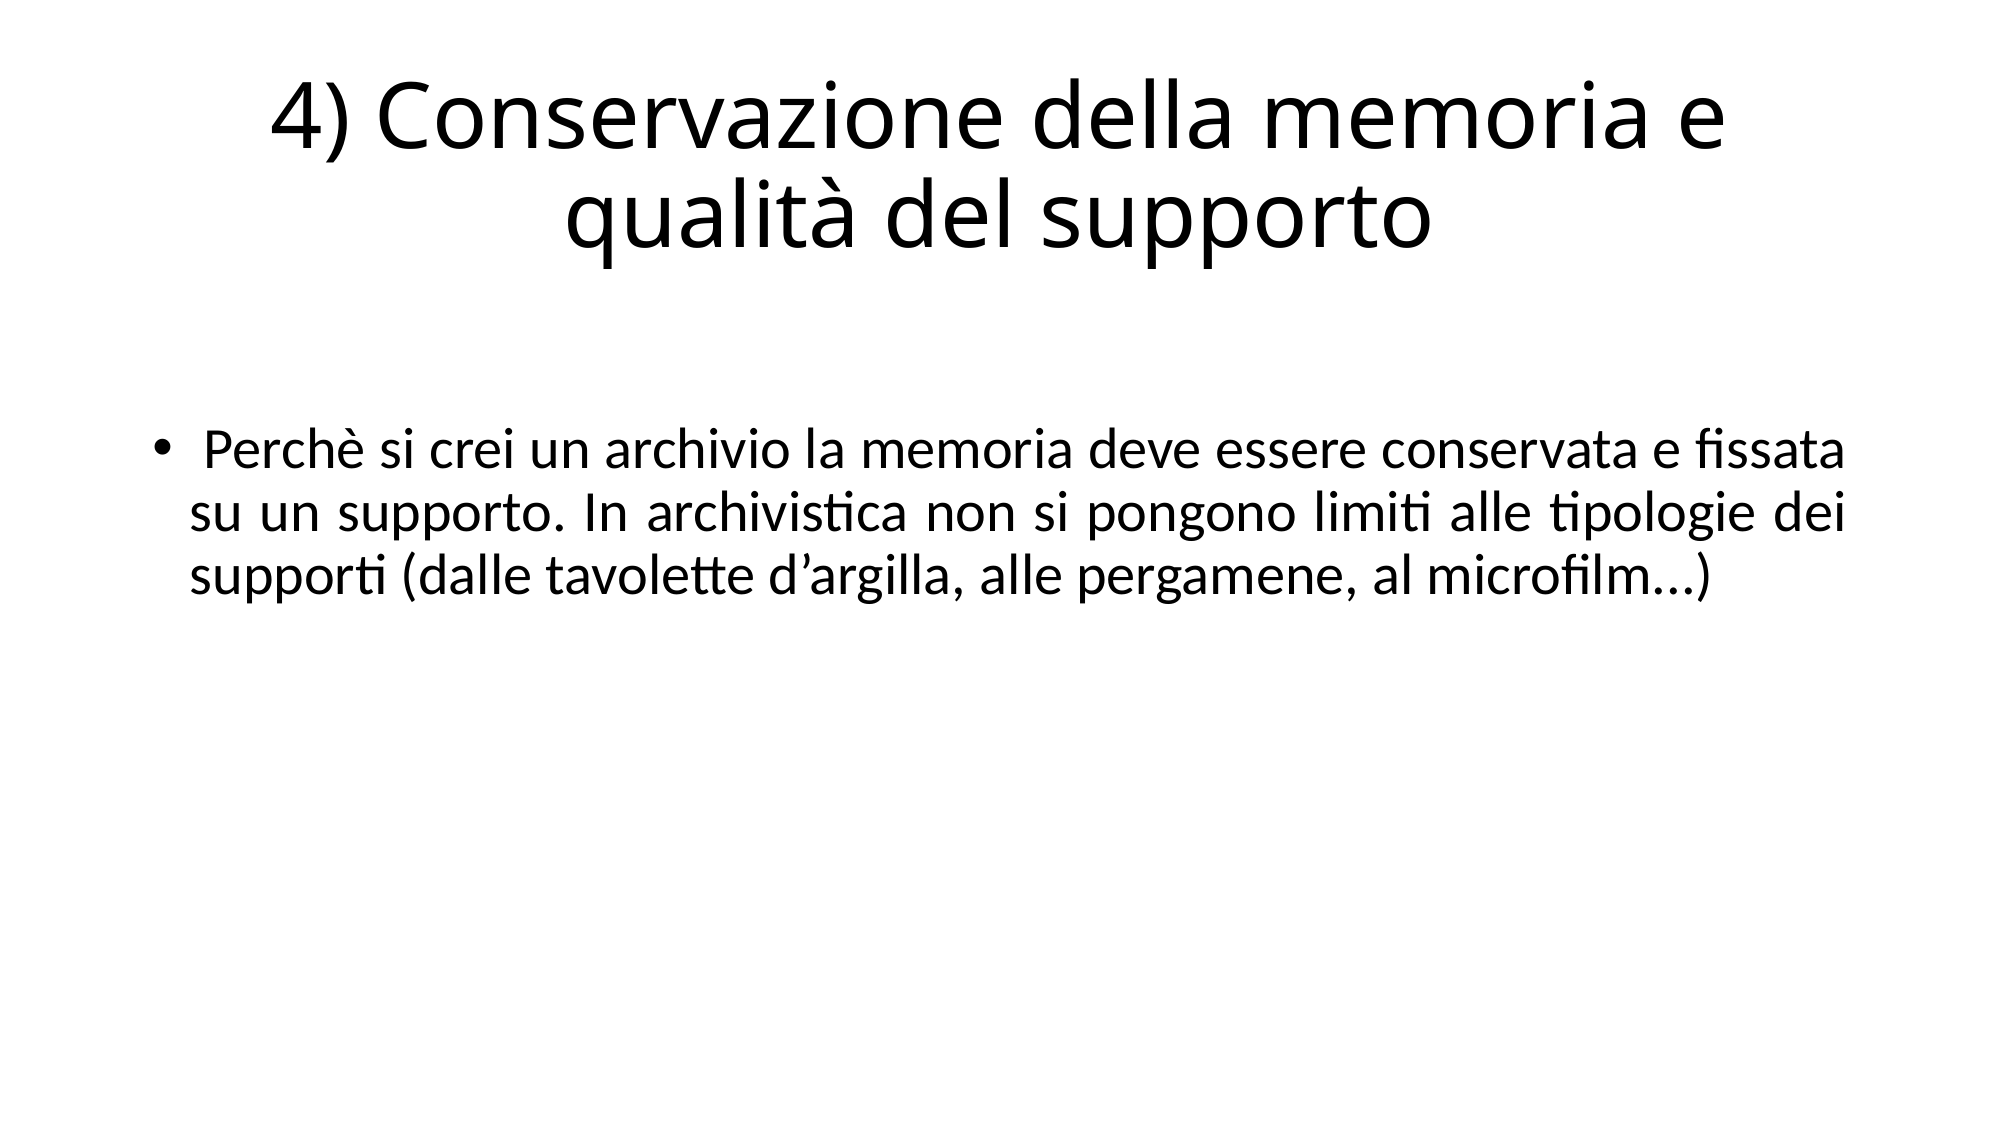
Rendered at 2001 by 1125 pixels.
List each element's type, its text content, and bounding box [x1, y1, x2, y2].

title 4) Conservazione della memoria e qualità del supporto [137, 59, 1863, 278]
list Perchè si crei un archivio la memoria deve essere conservata e fissata su un supporto. In archivistica non si pongono limiti alle tipologie dei supporti (dalle tavolette d’argilla, alle pergamene, al microfilm...) [137, 411, 1863, 1014]
